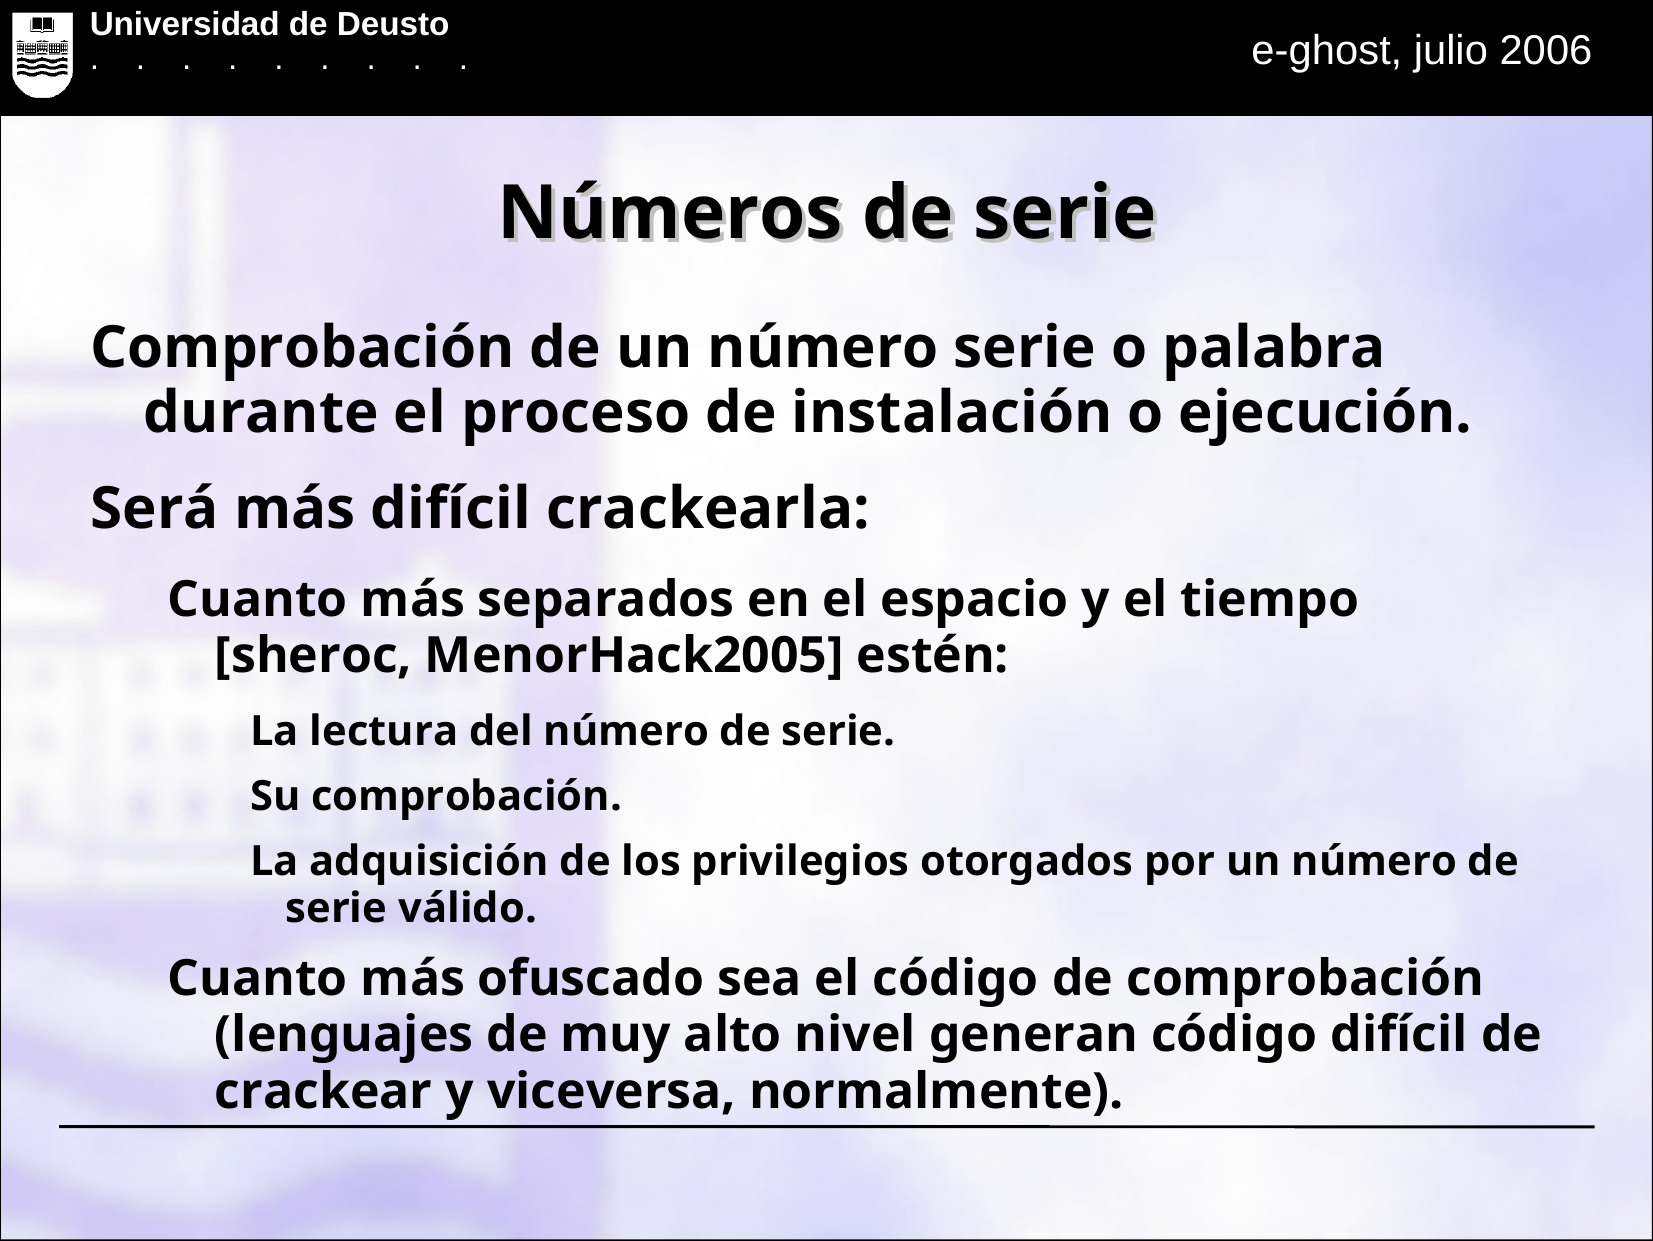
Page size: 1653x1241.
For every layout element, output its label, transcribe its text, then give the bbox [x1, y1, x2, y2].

list Comprobación de un número serie o palabra durante el proceso de instalación o ejecución. Será más difícil crackearla: Cuanto más separados en el espacio y el tiempo [sheroc, MenorHack2005] estén: La lectura del número de serie. Su comprobación. La adquisición de los privilegios otorgados por un número de serie válido. Cuanto más ofuscado sea el código de comprobación (lenguajes de muy alto nivel generan código difícil de crackear y viceversa, normalmente). [73, 314, 1560, 1107]
picture [1, 116, 1651, 1239]
title Números de serie [121, 140, 1533, 279]
